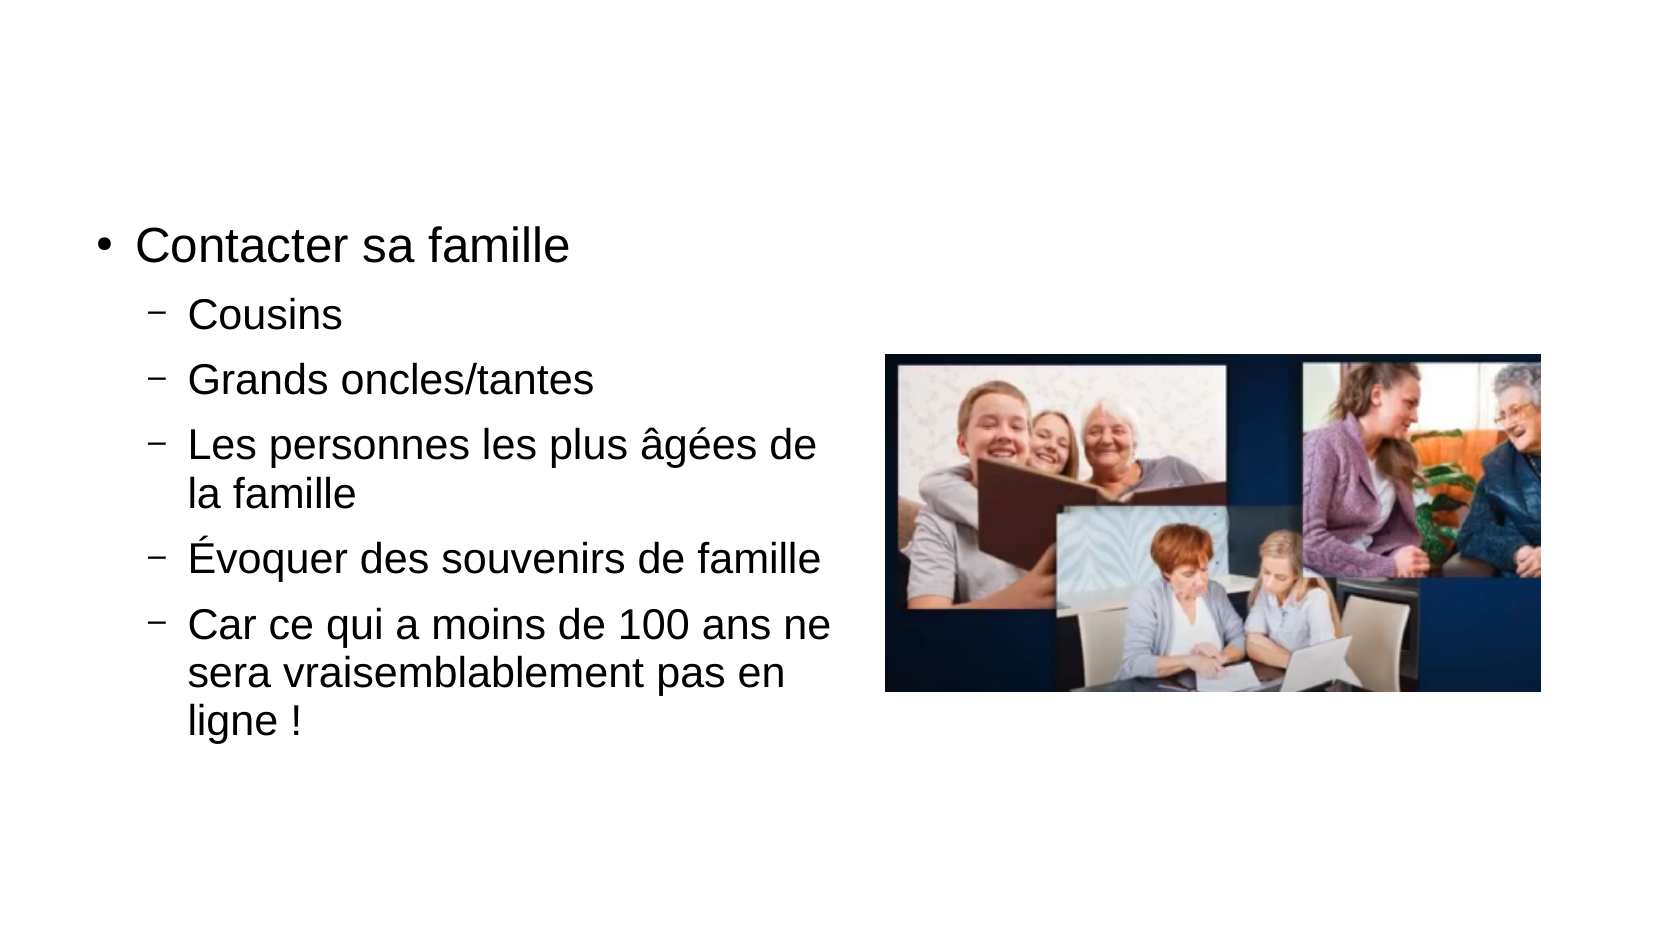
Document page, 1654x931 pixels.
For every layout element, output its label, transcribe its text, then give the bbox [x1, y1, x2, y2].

list Contacter sa famille Cousins Grands oncles/tantes Les personnes les plus âgées de la famille Évoquer des souvenirs de famille Car ce qui a moins de 100 ans ne sera vraisemblablement pas en ligne ! [82, 217, 857, 758]
picture [885, 354, 1541, 692]
